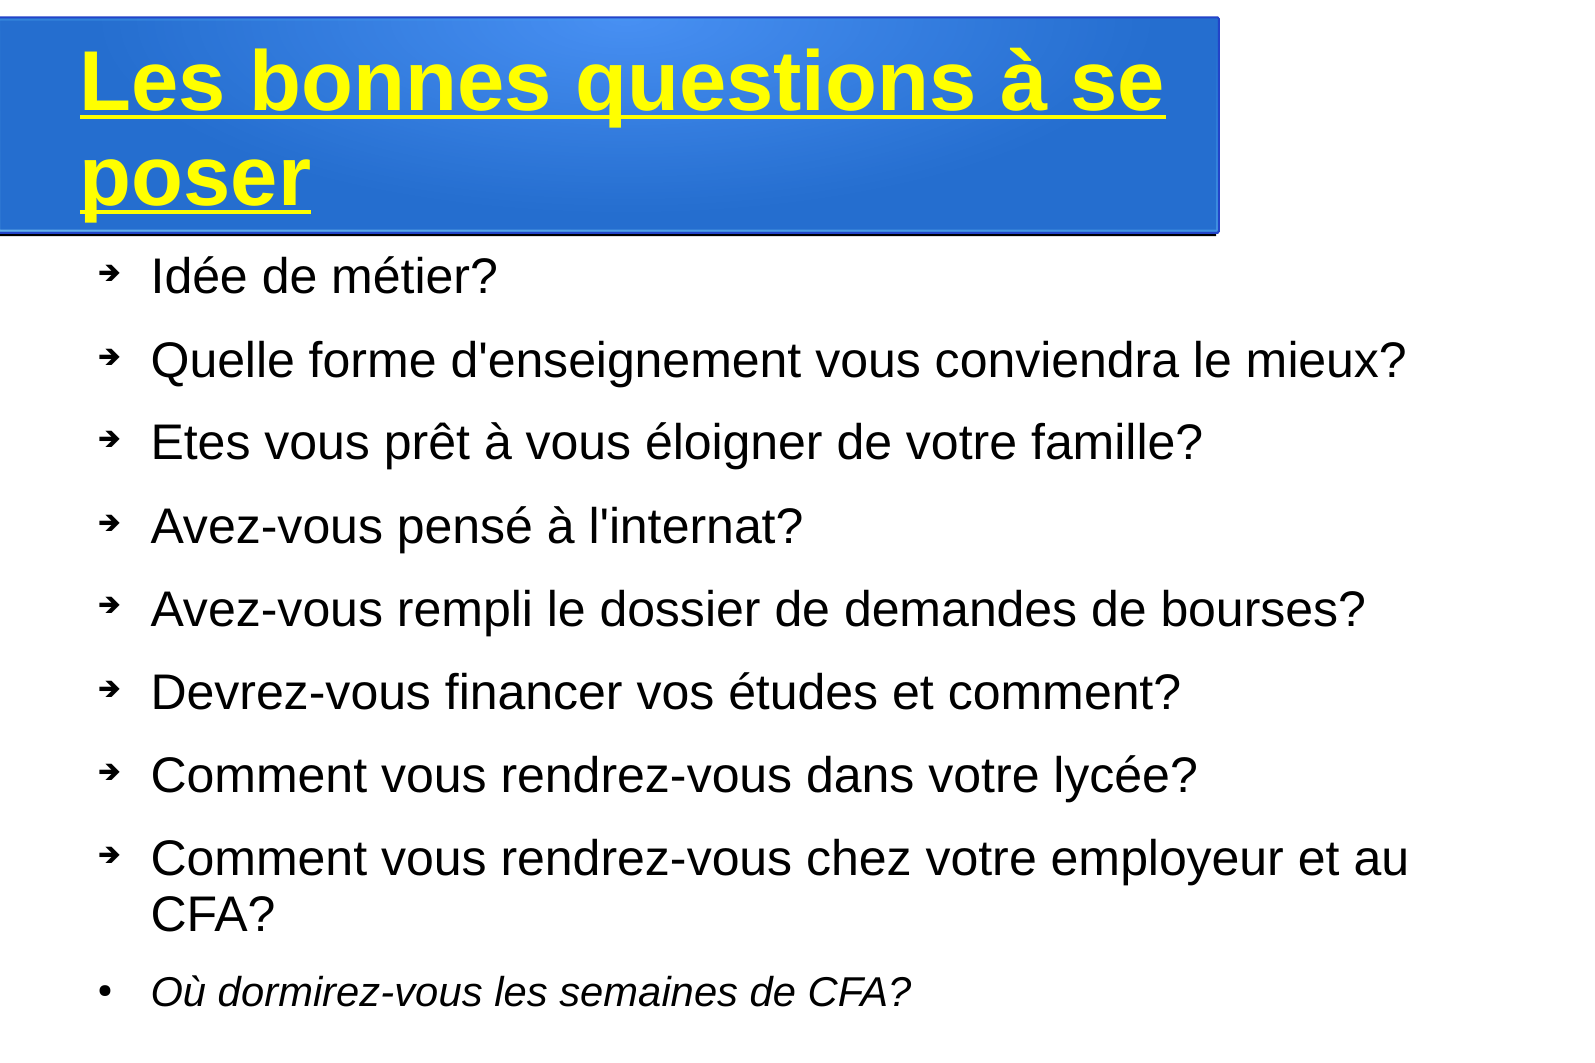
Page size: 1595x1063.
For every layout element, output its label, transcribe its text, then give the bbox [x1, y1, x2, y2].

title Les bonnes questions à se poser [79, 33, 1191, 224]
list Idée de métier? Quelle forme d'enseignement vous conviendra le mieux? Etes vous prêt à vous éloigner de votre famille? Avez-vous pensé à l'internat? Avez-vous rempli le dossier de demandes de bourses? Devrez-vous financer vos études et comment? Comment vous rendrez-vous dans votre lycée? Comment vous rendrez-vous chez votre employeur et au CFA? Où dormirez-vous les semaines de CFA? [79, 248, 1515, 1025]
